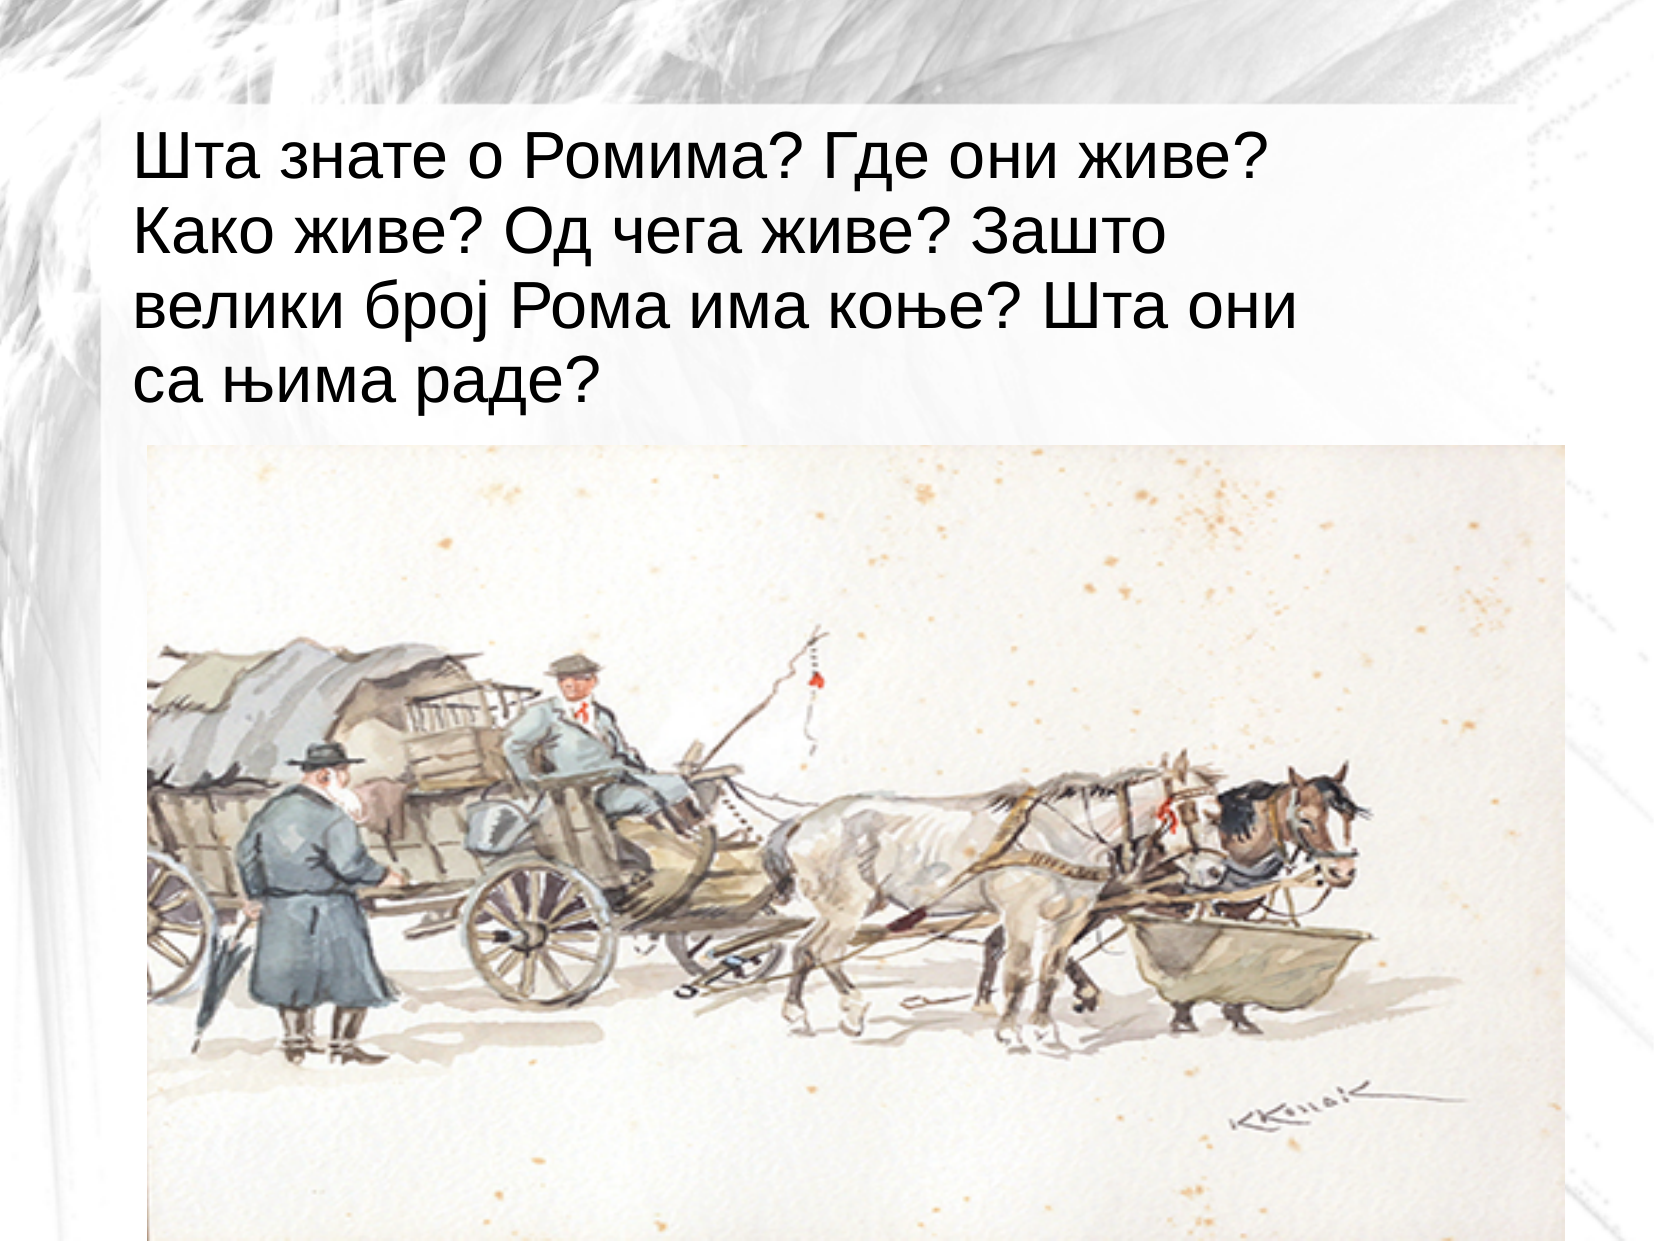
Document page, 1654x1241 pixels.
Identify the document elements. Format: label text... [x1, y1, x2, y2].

text_box Шта знате о Ромима? Где они живе? Како живе? Од чега живе? Зашто велики број Рома има коње? Шта они са њима раде? [118, 110, 1347, 473]
picture [0, 0, 1654, 1241]
